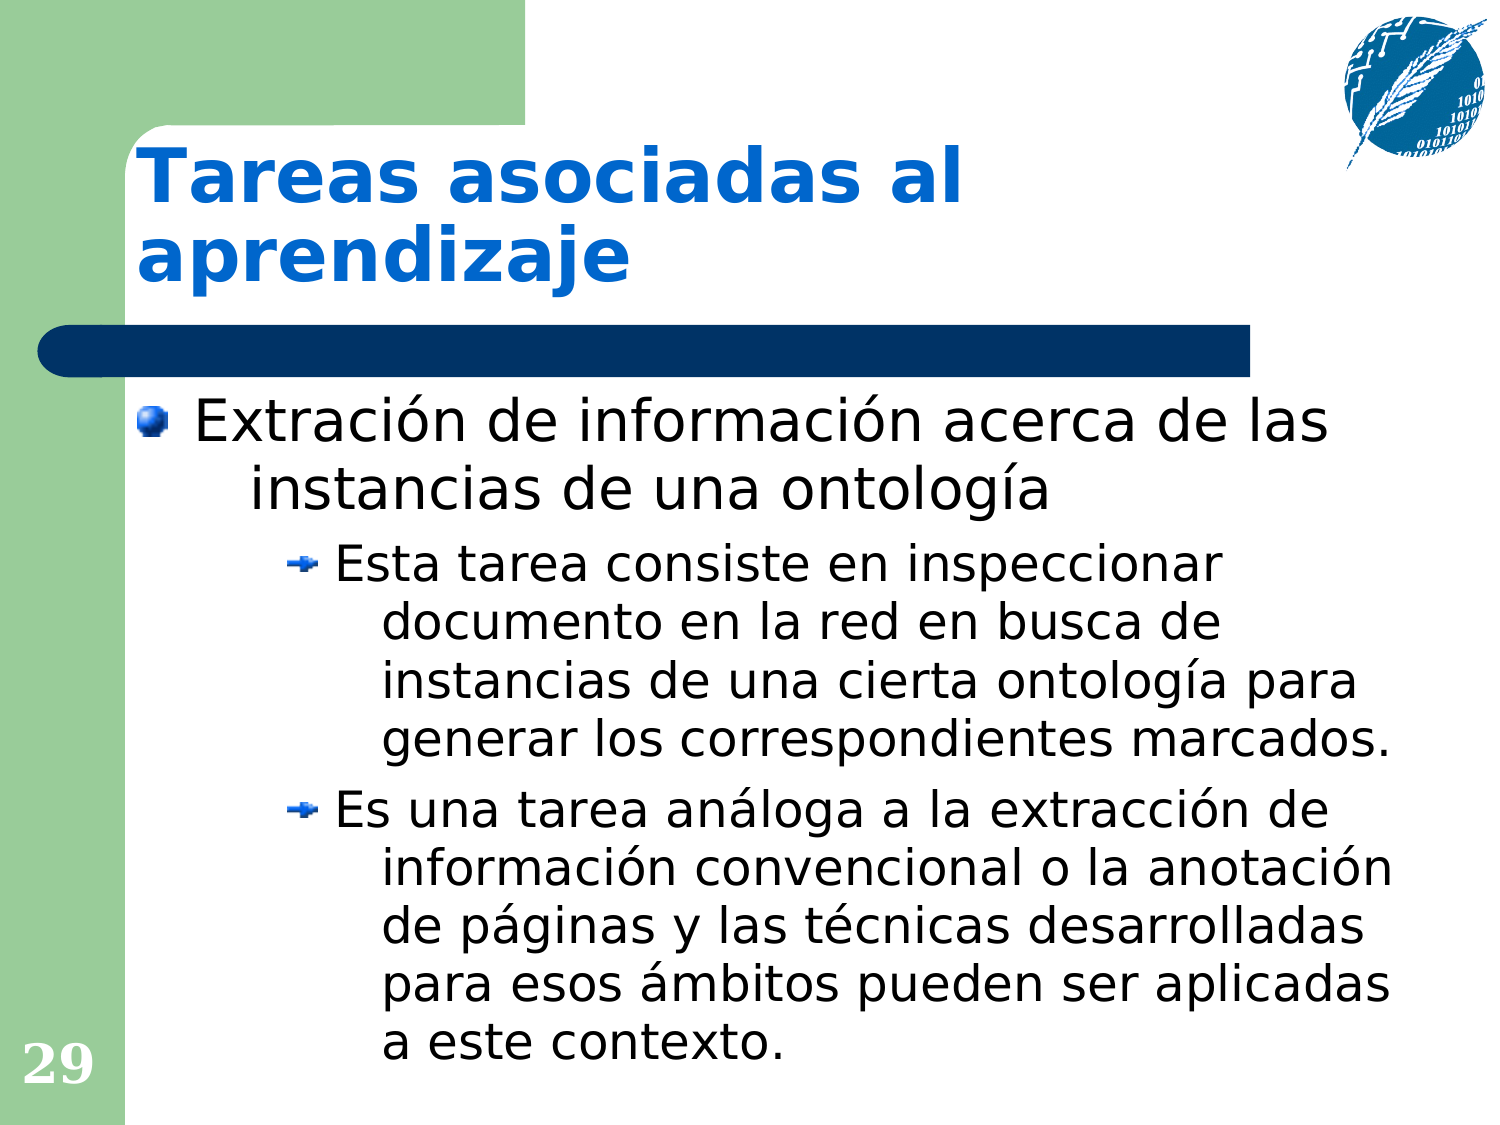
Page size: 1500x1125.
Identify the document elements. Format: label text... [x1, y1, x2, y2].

picture [1341, 15, 1487, 172]
title Tareas asociadas al aprendizaje [136, 135, 1414, 302]
picture [1436, 127, 1450, 136]
list Extración de información acerca de las instancias de una ontología Esta tarea consiste en inspeccionar documento en la red en busca de instancias de una cierta ontología para generar los correspondientes marcados. Es una tarea análoga a la extracción de información convencional o la anotación de páginas y las técnicas desarrolladas para esos ámbitos pueden ser aplicadas a este contexto. [137, 387, 1400, 1072]
picture [1433, 139, 1440, 147]
picture [1427, 138, 1431, 148]
picture [1416, 140, 1425, 149]
